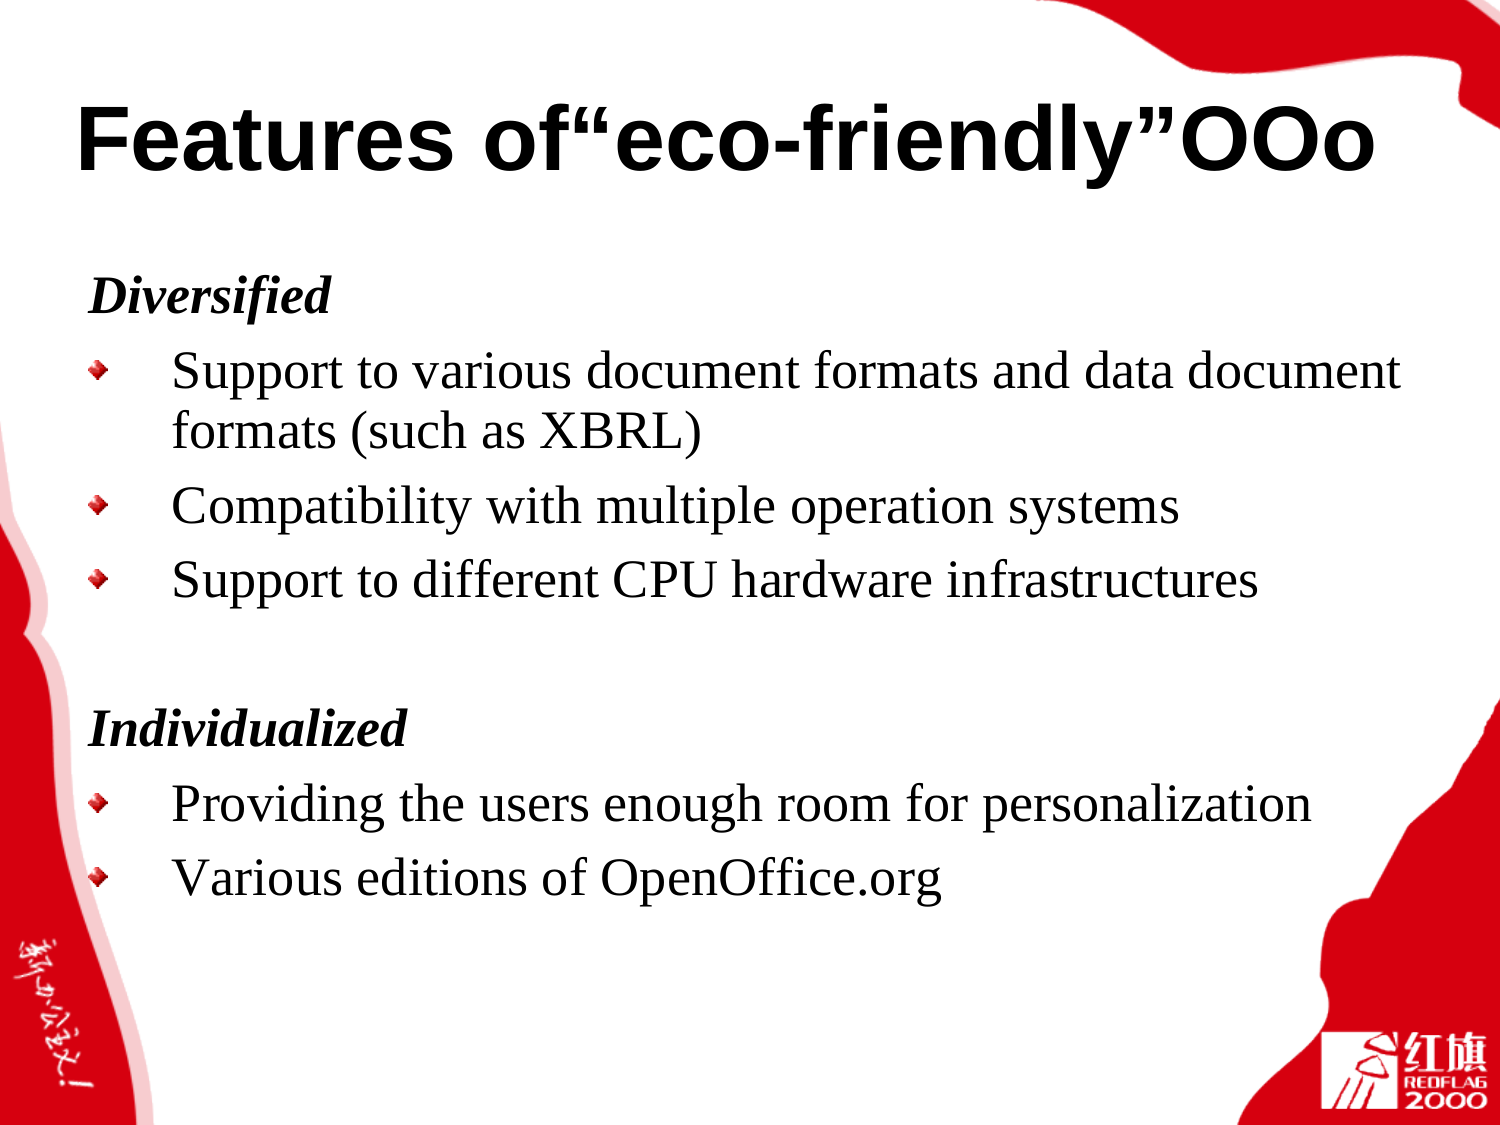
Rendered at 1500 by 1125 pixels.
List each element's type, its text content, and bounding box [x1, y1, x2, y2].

picture [0, 0, 1500, 1125]
title Features of“eco-friendly”OOo [75, 52, 1426, 226]
list Diversified Support to various document formats and data document formats (such as XBRL) Compatibility with multiple operation systems Support to different CPU hardware infrastructures Individualized Providing the users enough room for personalization Various editions of OpenOffice.org [88, 265, 1439, 994]
